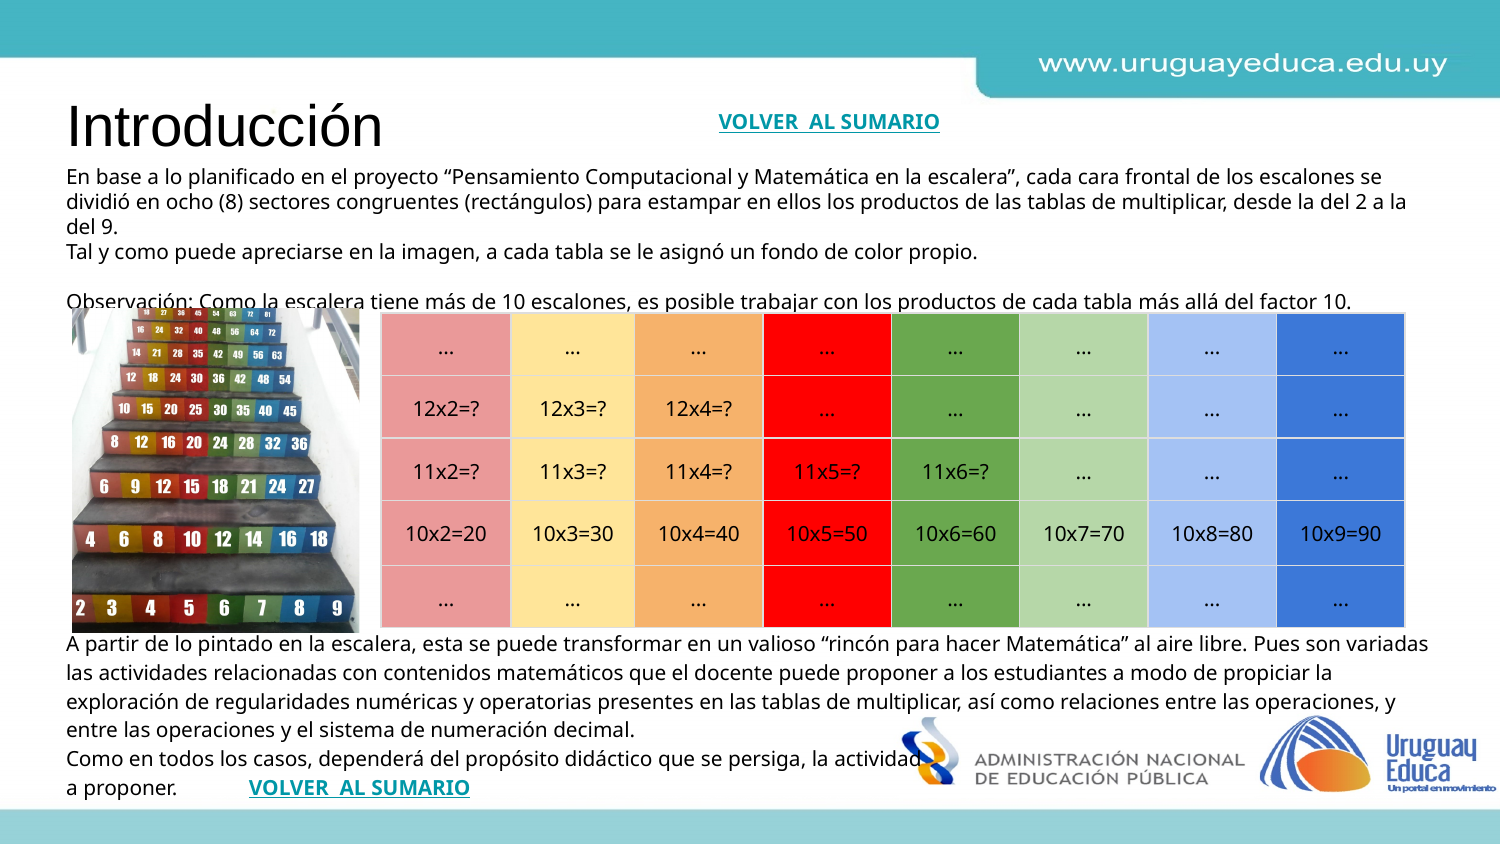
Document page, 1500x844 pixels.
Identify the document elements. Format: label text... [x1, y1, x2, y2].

table_cell 11x2=? [382, 439, 510, 500]
table_header ... [1020, 314, 1147, 375]
table_cell 11x5=? [764, 439, 891, 500]
table_cell 10x2=20 [382, 501, 510, 565]
table_header ... [892, 314, 1019, 375]
picture [0, 0, 1500, 844]
table_cell ... [1020, 439, 1147, 500]
table_cell ... [892, 566, 1019, 627]
text_box VOLVER AL SUMARIO [462, 89, 955, 151]
table_header ... [1149, 314, 1276, 375]
table_cell ... [1020, 566, 1147, 627]
table_cell 10x6=60 [892, 501, 1019, 565]
table_cell ... [635, 566, 762, 627]
table_cell 10x8=80 [1149, 501, 1276, 565]
table_cell 11x4=? [635, 439, 762, 500]
table_cell ... [764, 566, 891, 627]
table_cell 12x3=? [512, 376, 634, 437]
table_cell ... [382, 566, 510, 627]
table_header ... [1277, 314, 1404, 375]
table_cell ... [1149, 376, 1276, 437]
table_cell ... [512, 566, 634, 627]
table_cell 10x5=50 [764, 501, 891, 565]
title Introducción [51, 72, 1449, 148]
table_cell 10x3=30 [512, 501, 634, 565]
table_cell ... [1149, 439, 1276, 500]
table_header ... [635, 314, 762, 375]
table_cell 11x6=? [892, 439, 1019, 500]
table_cell ... [892, 376, 1019, 437]
table_cell ... [1277, 439, 1404, 500]
table_cell 10x9=90 [1277, 501, 1404, 565]
table_cell 12x2=? [382, 376, 510, 437]
table_header ... [512, 314, 634, 375]
table_header ... [764, 314, 891, 375]
table_cell 10x7=70 [1020, 501, 1147, 565]
text_box A partir de lo pintado en la escalera, esta se puede transformar en un valioso “rincón para hacer Matemática” al aire libre. Pues son variadas las actividades relacionadas con contenidos matemáticos que el docente puede proponer a los estudiantes a modo de propiciar la exploración de regularidades numéricas y operatorias presentes en las tablas de multiplicar, así como relaciones entre las operaciones, y entre las operaciones y el sistema de numeración decimal. Como en todos los casos, dependerá del propósito didáctico que se persiga, la actividad a proponer. VOLVER AL SUMARIO [51, 644, 1449, 782]
table_header ... [382, 314, 510, 375]
table_cell ... [764, 376, 891, 437]
table_cell ... [1277, 376, 1404, 437]
table_cell 10x4=40 [635, 501, 762, 565]
table_cell ... [1277, 566, 1404, 627]
table_cell ... [1149, 566, 1276, 627]
table_cell 12x4=? [635, 376, 762, 437]
table_cell 11x3=? [512, 439, 634, 500]
table_cell ... [1020, 376, 1147, 437]
list En base a lo planificado en el proyecto “Pensamiento Computacional y Matemática en la escalera”, cada cara frontal de los escalones se dividió en ocho (8) sectores congruentes (rectángulos) para estampar en ellos los productos de las tablas de multiplicar, desde la del 2 a la del 9. Tal y como puede apreciarse en la imagen, a cada tabla se le asignó un fondo de color propio. Observación: Como la escalera tiene más de 10 escalones, es posible trabajar con los productos de cada tabla más allá del factor 10. [51, 148, 1449, 644]
